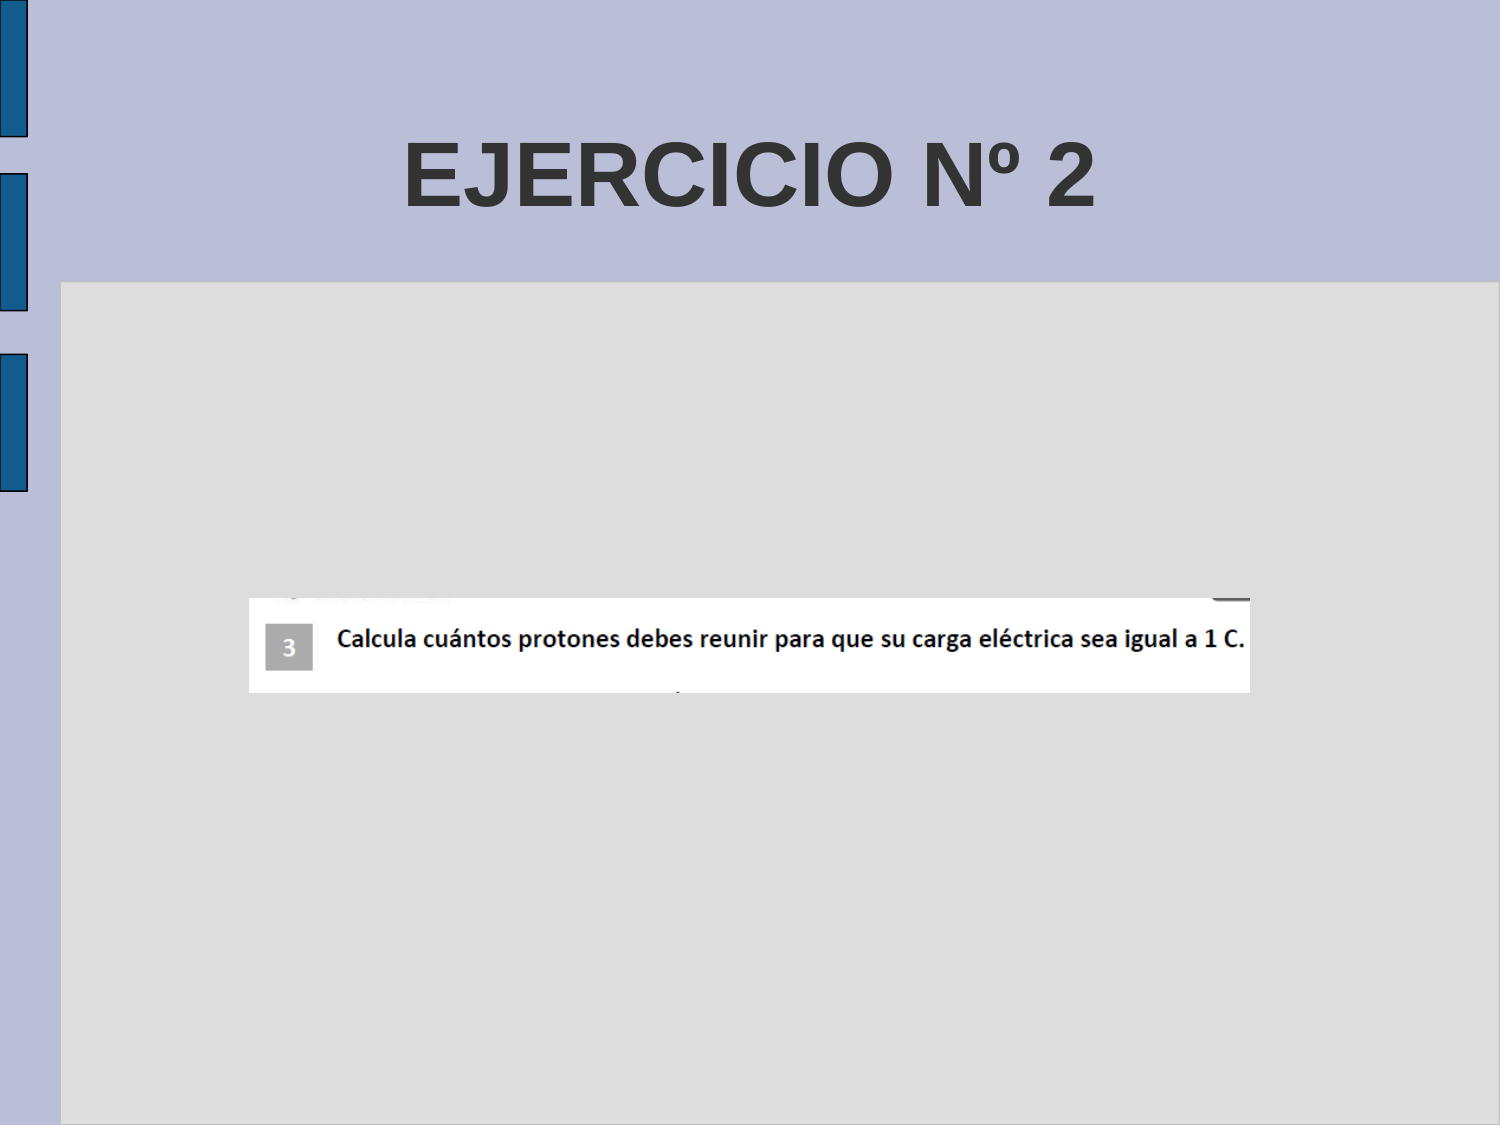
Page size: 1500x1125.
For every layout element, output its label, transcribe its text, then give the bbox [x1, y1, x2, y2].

picture [249, 598, 1250, 693]
title EJERCICIO Nº 2 [110, 80, 1391, 271]
